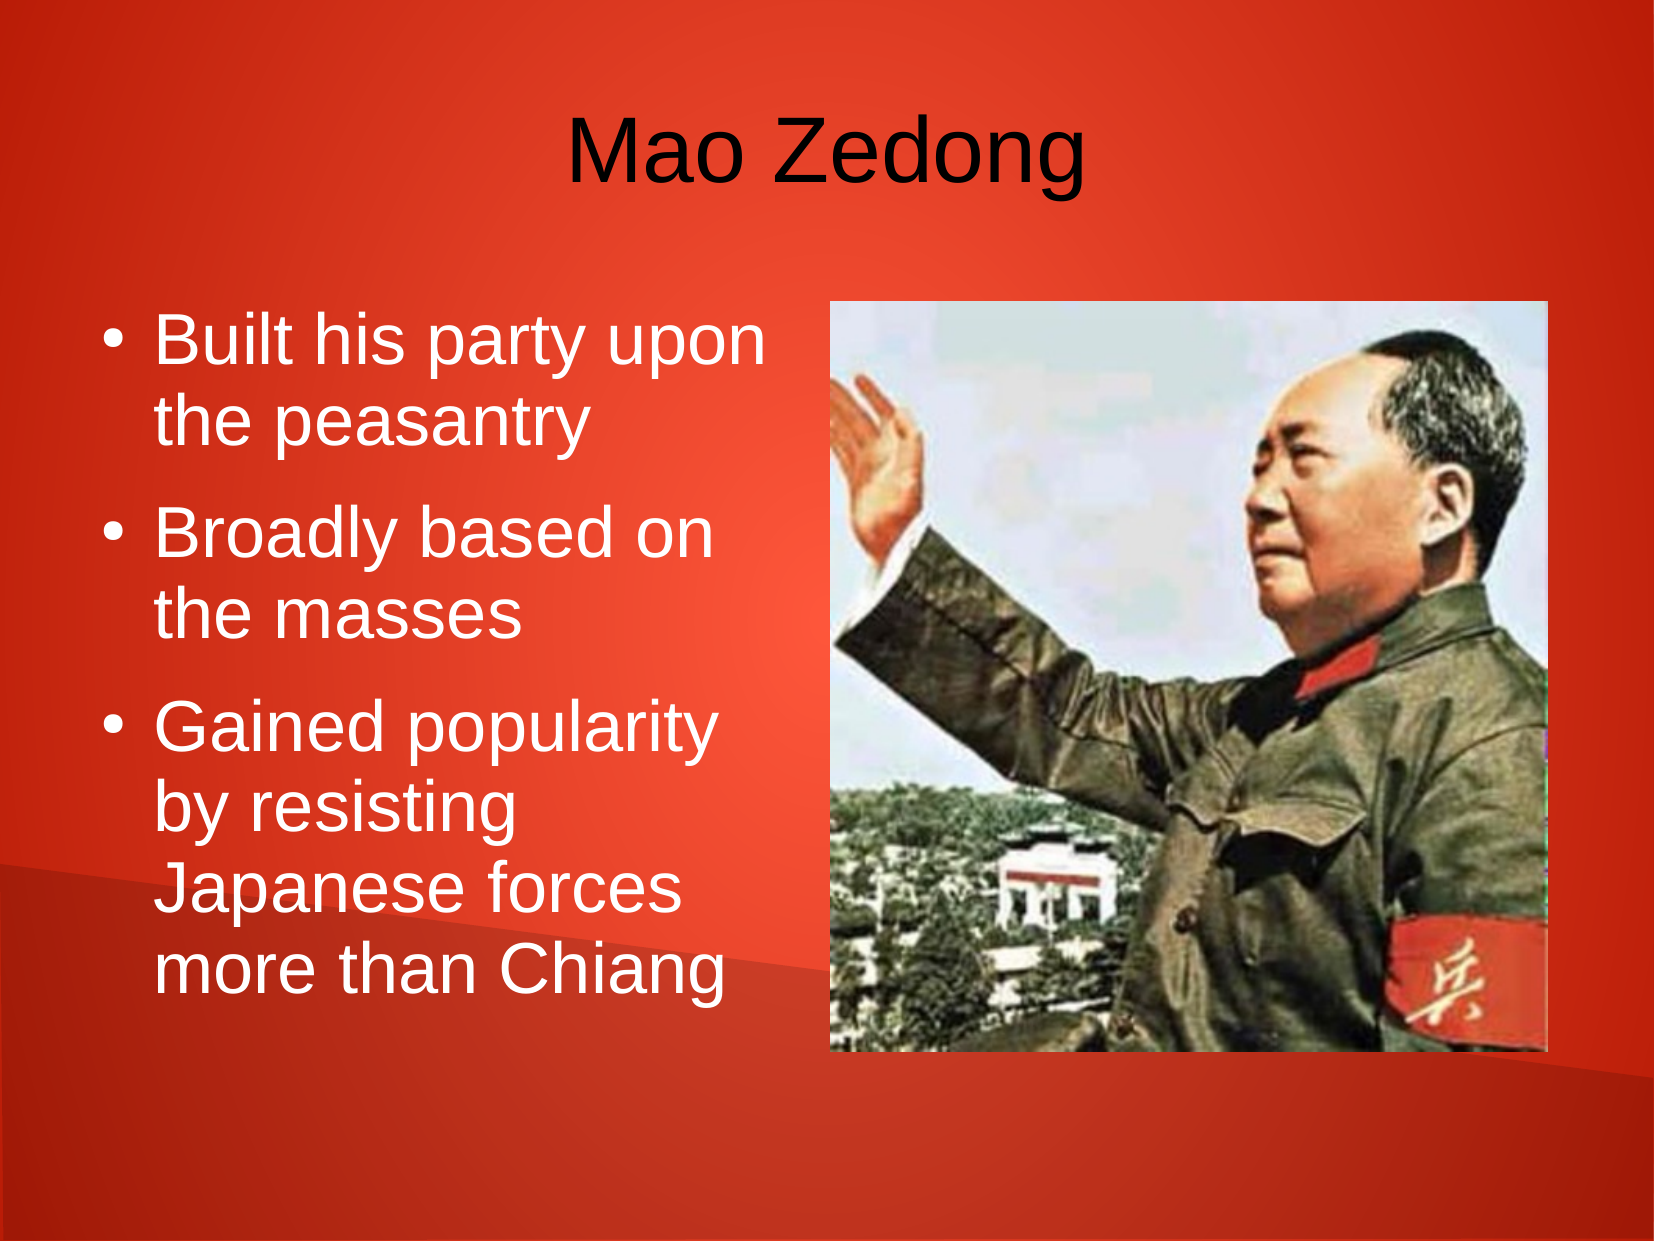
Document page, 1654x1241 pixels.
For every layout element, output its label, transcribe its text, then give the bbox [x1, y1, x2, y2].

picture [830, 301, 1548, 1052]
title Mao Zedong [82, 47, 1571, 252]
list Built his party upon the peasantry Broadly based on the masses Gained popularity by resisting Japanese forces more than Chiang [82, 299, 809, 1019]
